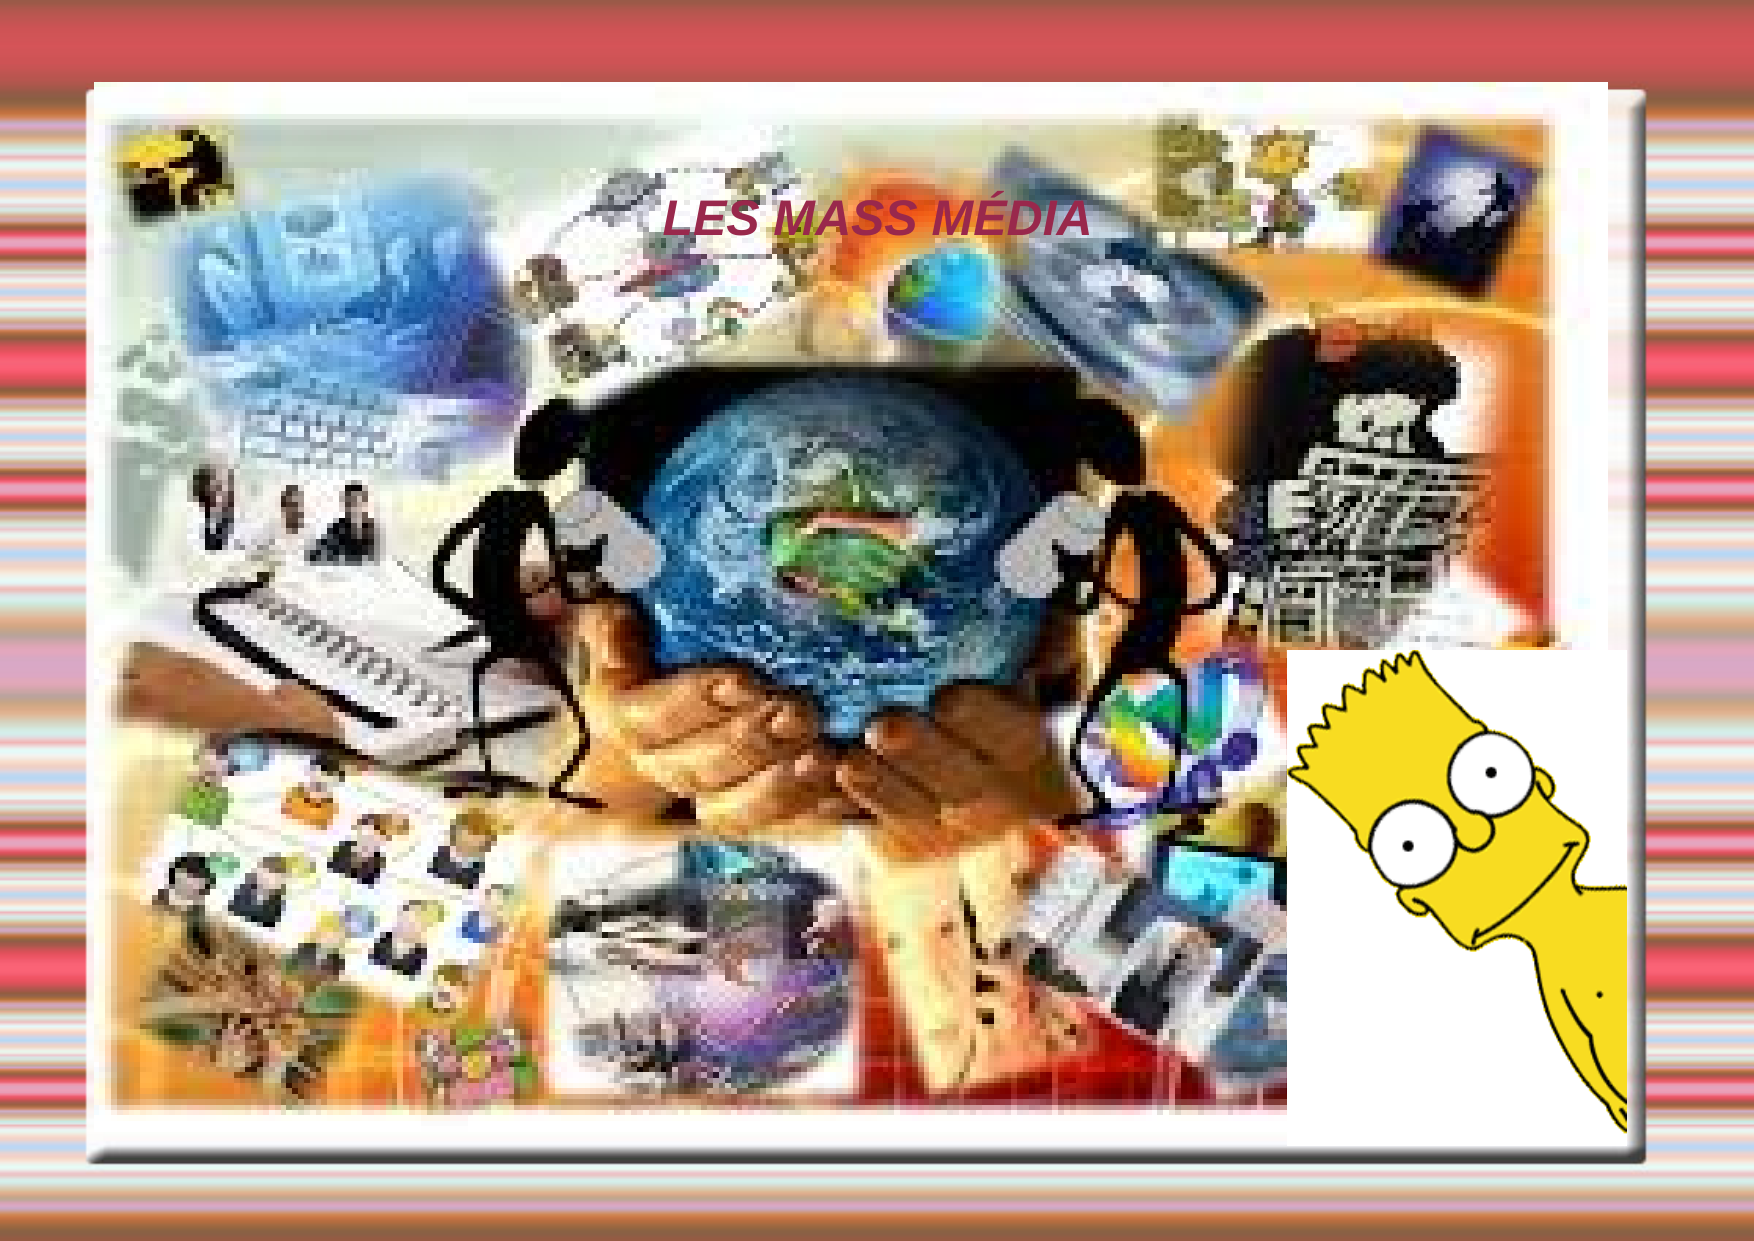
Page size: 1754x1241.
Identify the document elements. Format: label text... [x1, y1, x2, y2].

picture [0, 0, 1754, 1241]
title LES MASS MÉDIA [128, 114, 1627, 322]
